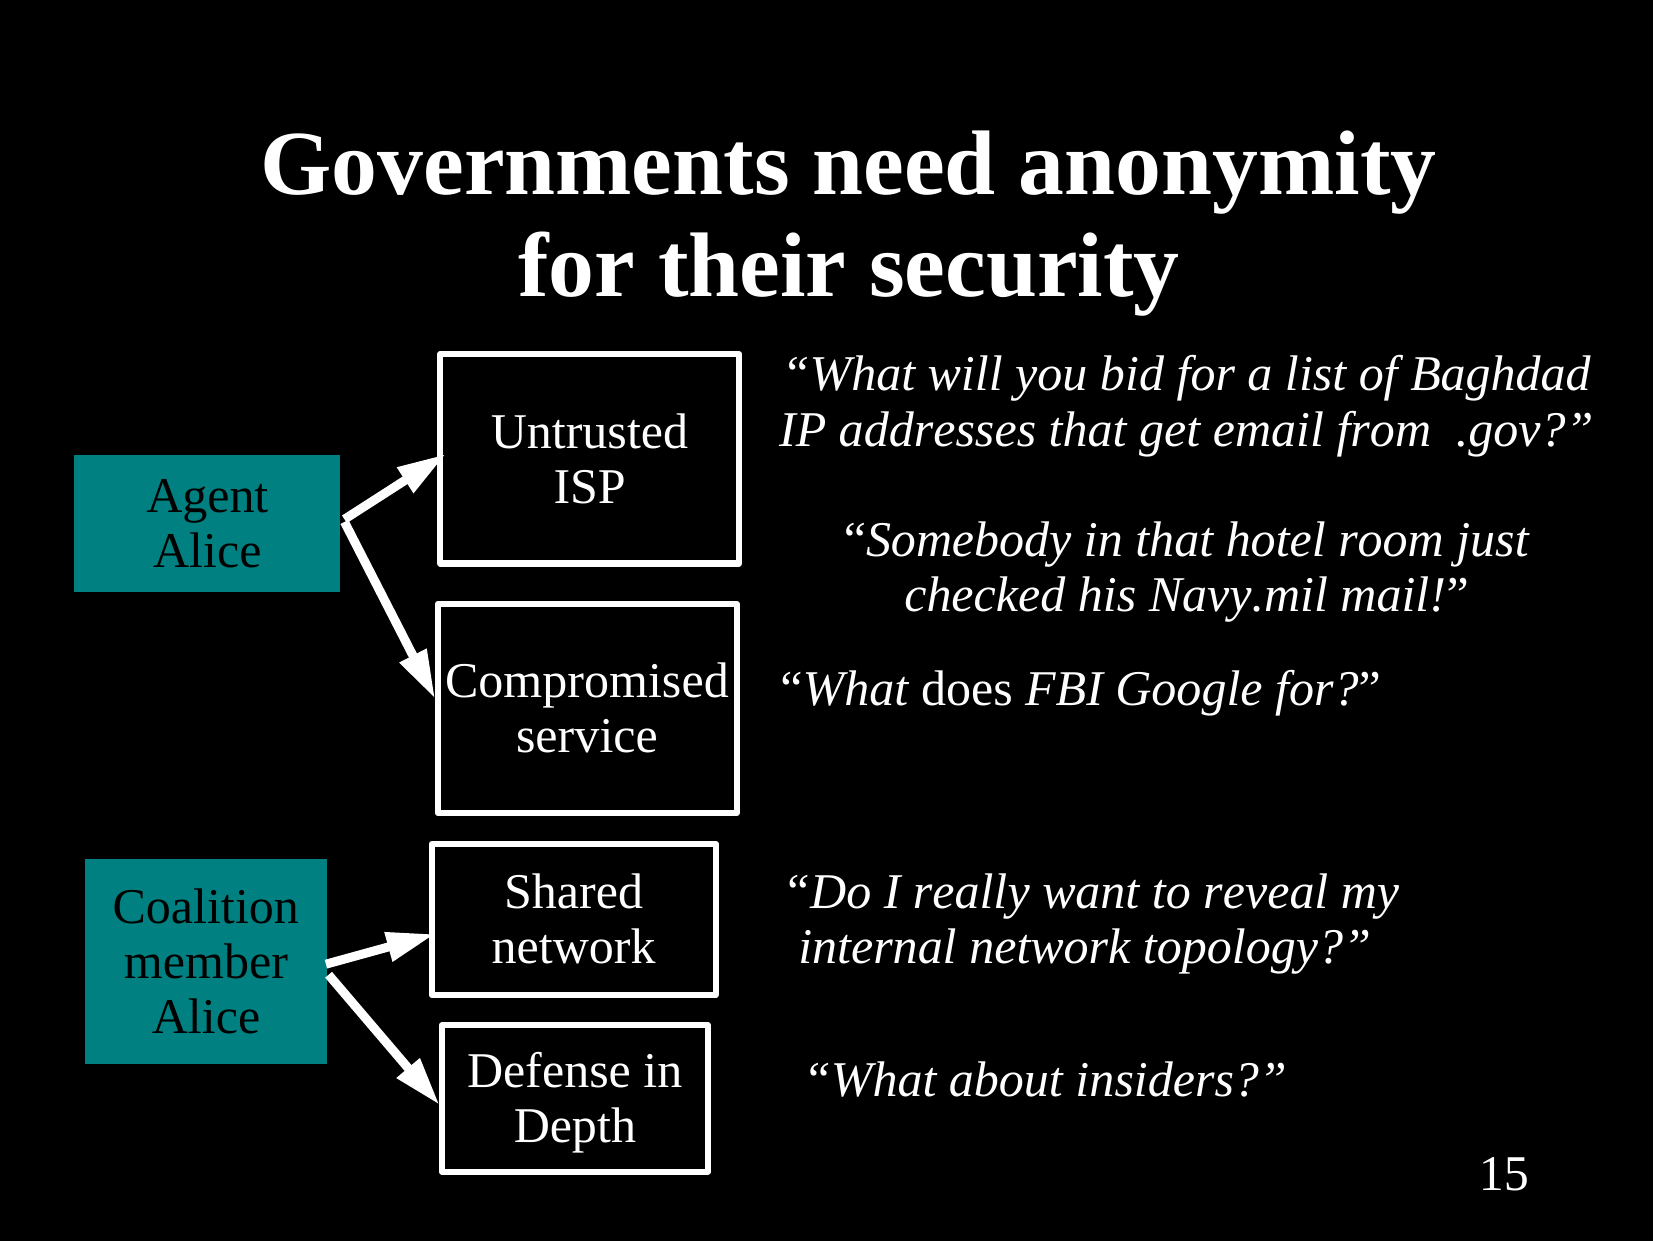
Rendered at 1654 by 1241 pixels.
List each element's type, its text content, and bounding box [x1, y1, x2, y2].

text_box “What about insiders?” [728, 1051, 1603, 1188]
text_box “Do I really want to reveal my internal network topology?” [782, 864, 1589, 991]
text_box Agent Alice [73, 454, 341, 593]
text_box Shared network [431, 843, 716, 996]
text_box “What will you bid for a list of Baghdad IP addresses that get email from .gov?” “Somebody in that hotel room just checked his Navy.mil mail!” [779, 346, 1597, 678]
text_box Coalition member Alice [84, 858, 328, 1065]
title Governments need anonymity for their security [121, 94, 1578, 335]
text_box “What does FBI Google for?” [780, 678, 1464, 718]
text_box Compromised service [437, 603, 737, 814]
text_box Untrusted ISP [440, 354, 740, 564]
text_box Defense in Depth [441, 1025, 708, 1172]
